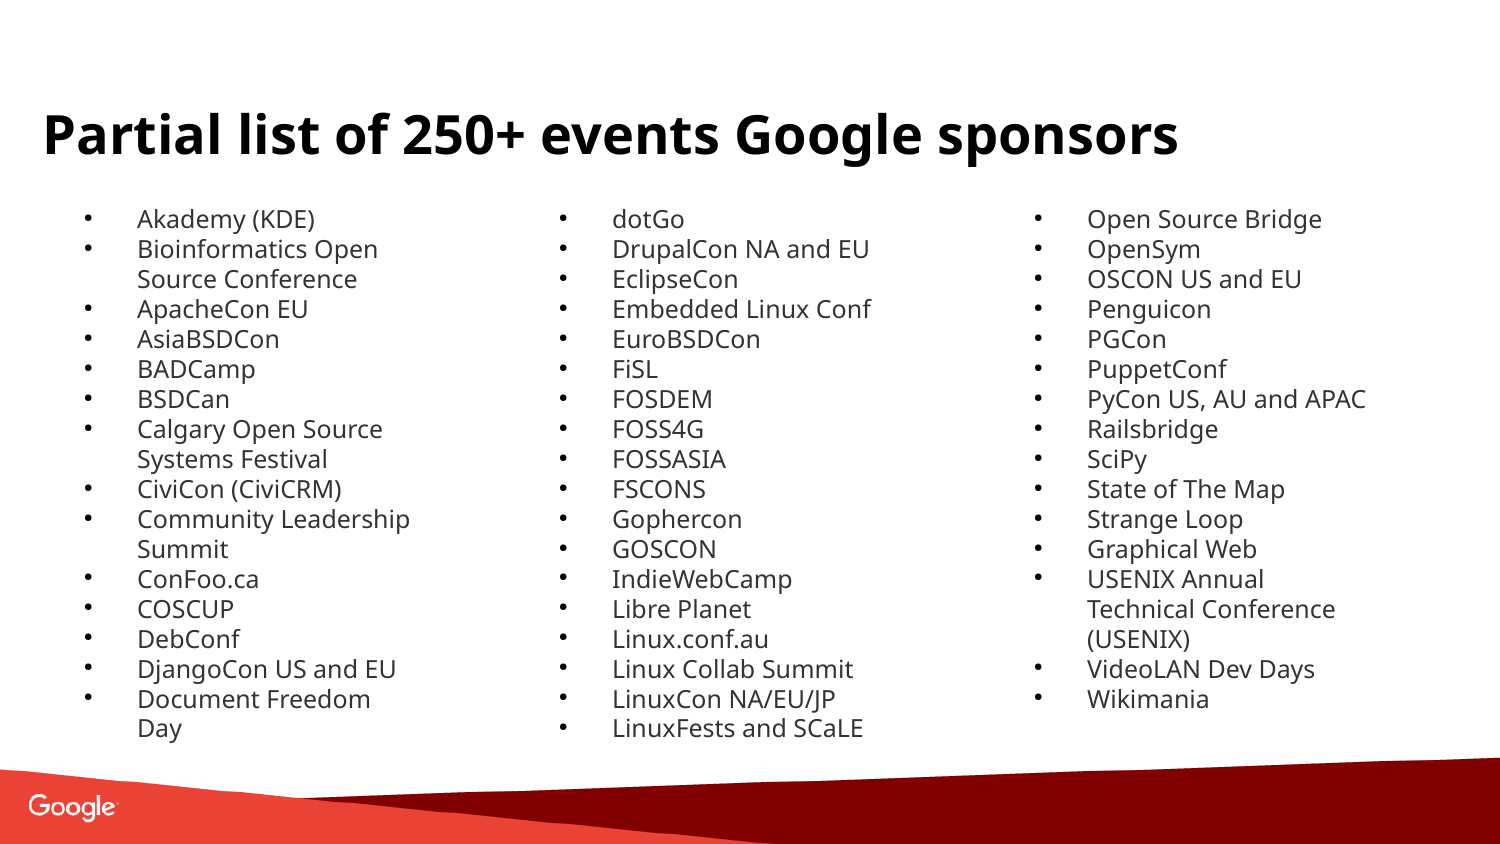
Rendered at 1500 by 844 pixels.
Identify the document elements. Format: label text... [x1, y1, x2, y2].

text_box Partial list of 250+ events Google sponsors [27, 85, 1478, 210]
picture [0, 0, 1500, 844]
list Akademy (KDE) Bioinformatics Open Source Conference ApacheCon EU AsiaBSDCon BADCamp BSDCan Calgary Open Source Systems Festival CiviCon (CiviCRM) Community Leadership Summit ConFoo.ca COSCUP DebConf DjangoCon US and EU Document Freedom Day [51, 210, 434, 750]
list Open Source Bridge OpenSym OSCON US and EU Penguicon PGCon PuppetConf PyCon US, AU and APAC Railsbridge SciPy State of The Map Strange Loop Graphical Web USENIX Annual Technical Conference (USENIX) VideoLAN Dev Days Wikimania [1001, 189, 1384, 750]
list dotGo DrupalCon NA and EU EclipseCon Embedded Linux Conf EuroBSDCon FiSL FOSDEM FOSS4G FOSSASIA FSCONS Gophercon GOSCON IndieWebCamp Libre Planet Linux.conf.au Linux Collab Summit LinuxCon NA/EU/JP LinuxFests and SCaLE [526, 189, 909, 750]
